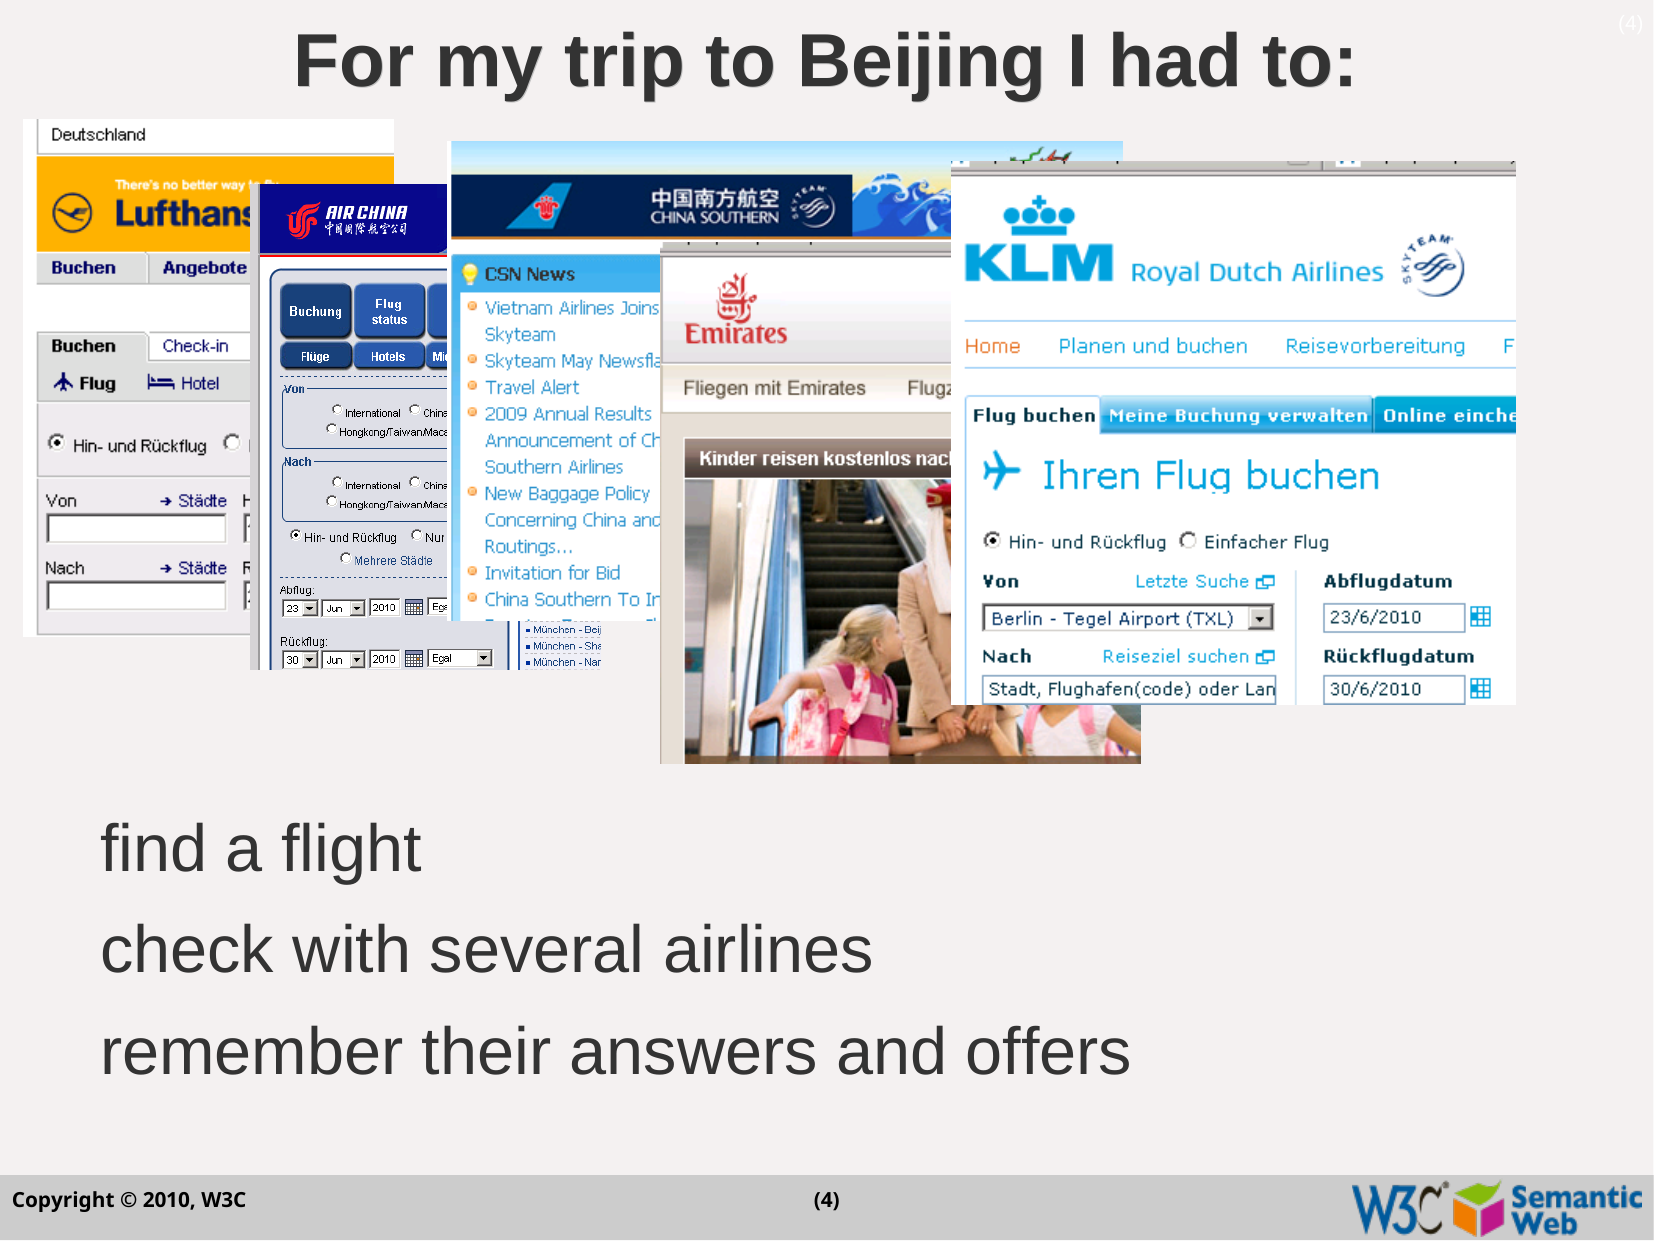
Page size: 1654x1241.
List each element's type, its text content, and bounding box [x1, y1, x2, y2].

picture [1474, 413, 1483, 421]
picture [1486, 413, 1493, 421]
title For my trip to Beijing I had to: [0, 0, 1654, 119]
picture [1436, 413, 1445, 421]
picture [1455, 413, 1464, 421]
picture [1352, 1178, 1642, 1237]
picture [1399, 413, 1407, 421]
picture [1510, 413, 1516, 421]
picture [23, 119, 1516, 764]
picture [1385, 410, 1395, 421]
list find a flight check with several airlines remember their answers and offers [29, 811, 1624, 1119]
picture [1497, 408, 1506, 421]
picture [1424, 413, 1432, 421]
